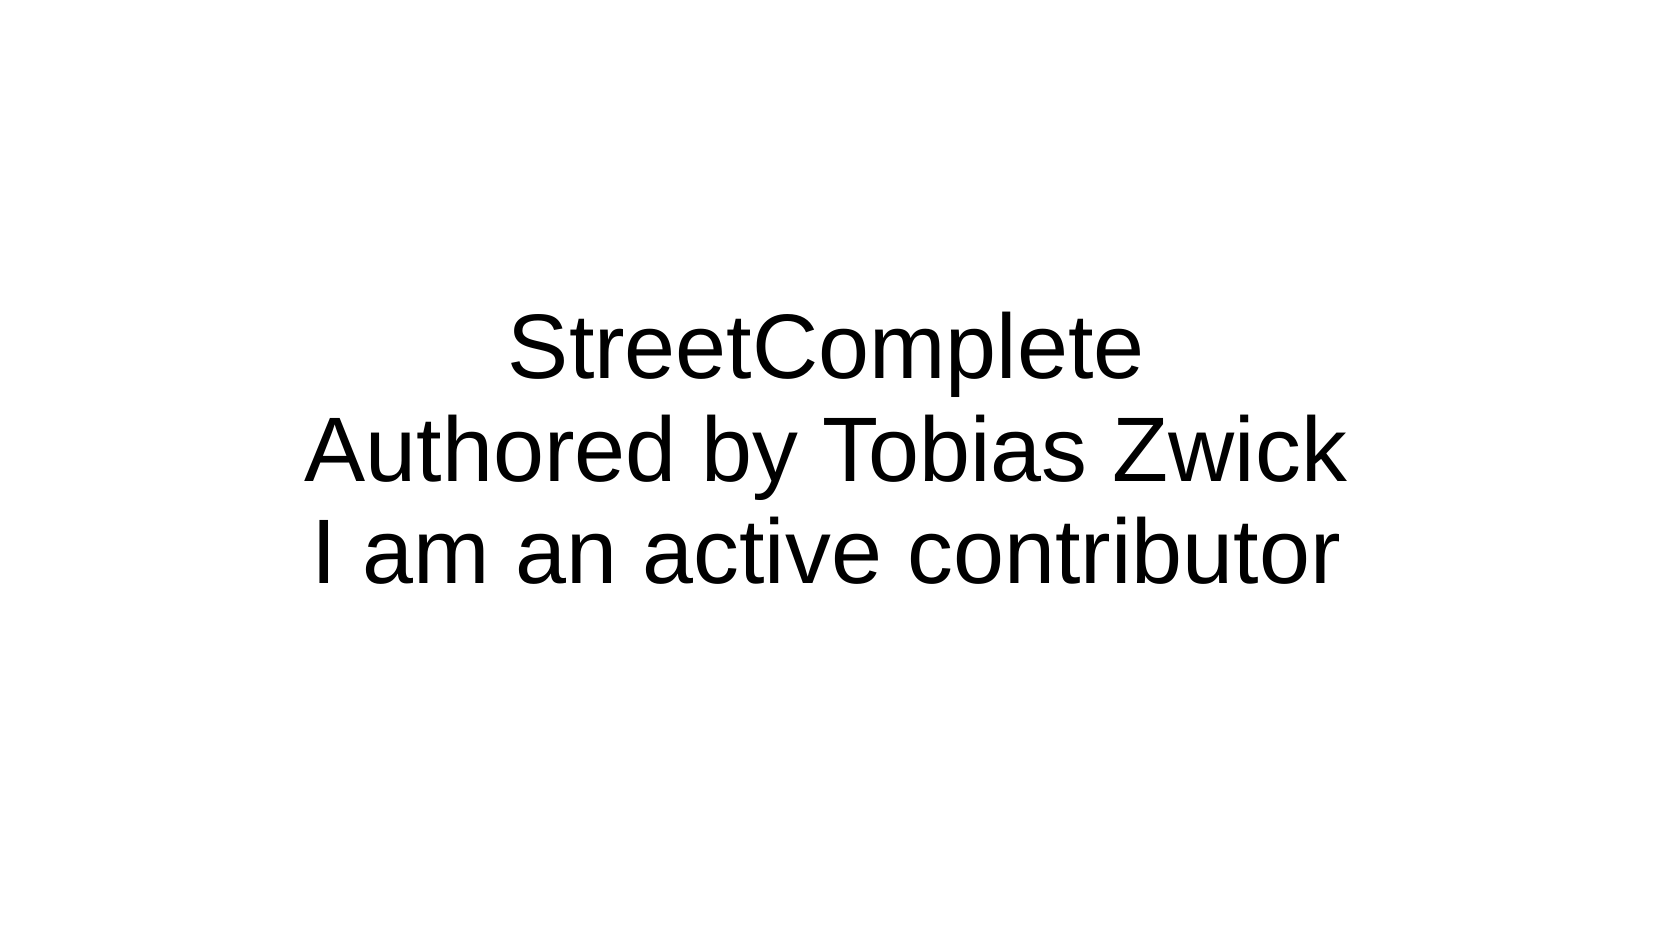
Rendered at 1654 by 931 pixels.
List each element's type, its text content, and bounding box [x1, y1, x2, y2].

title StreetComplete Authored by Tobias Zwick I am an active contributor [82, 37, 1571, 863]
